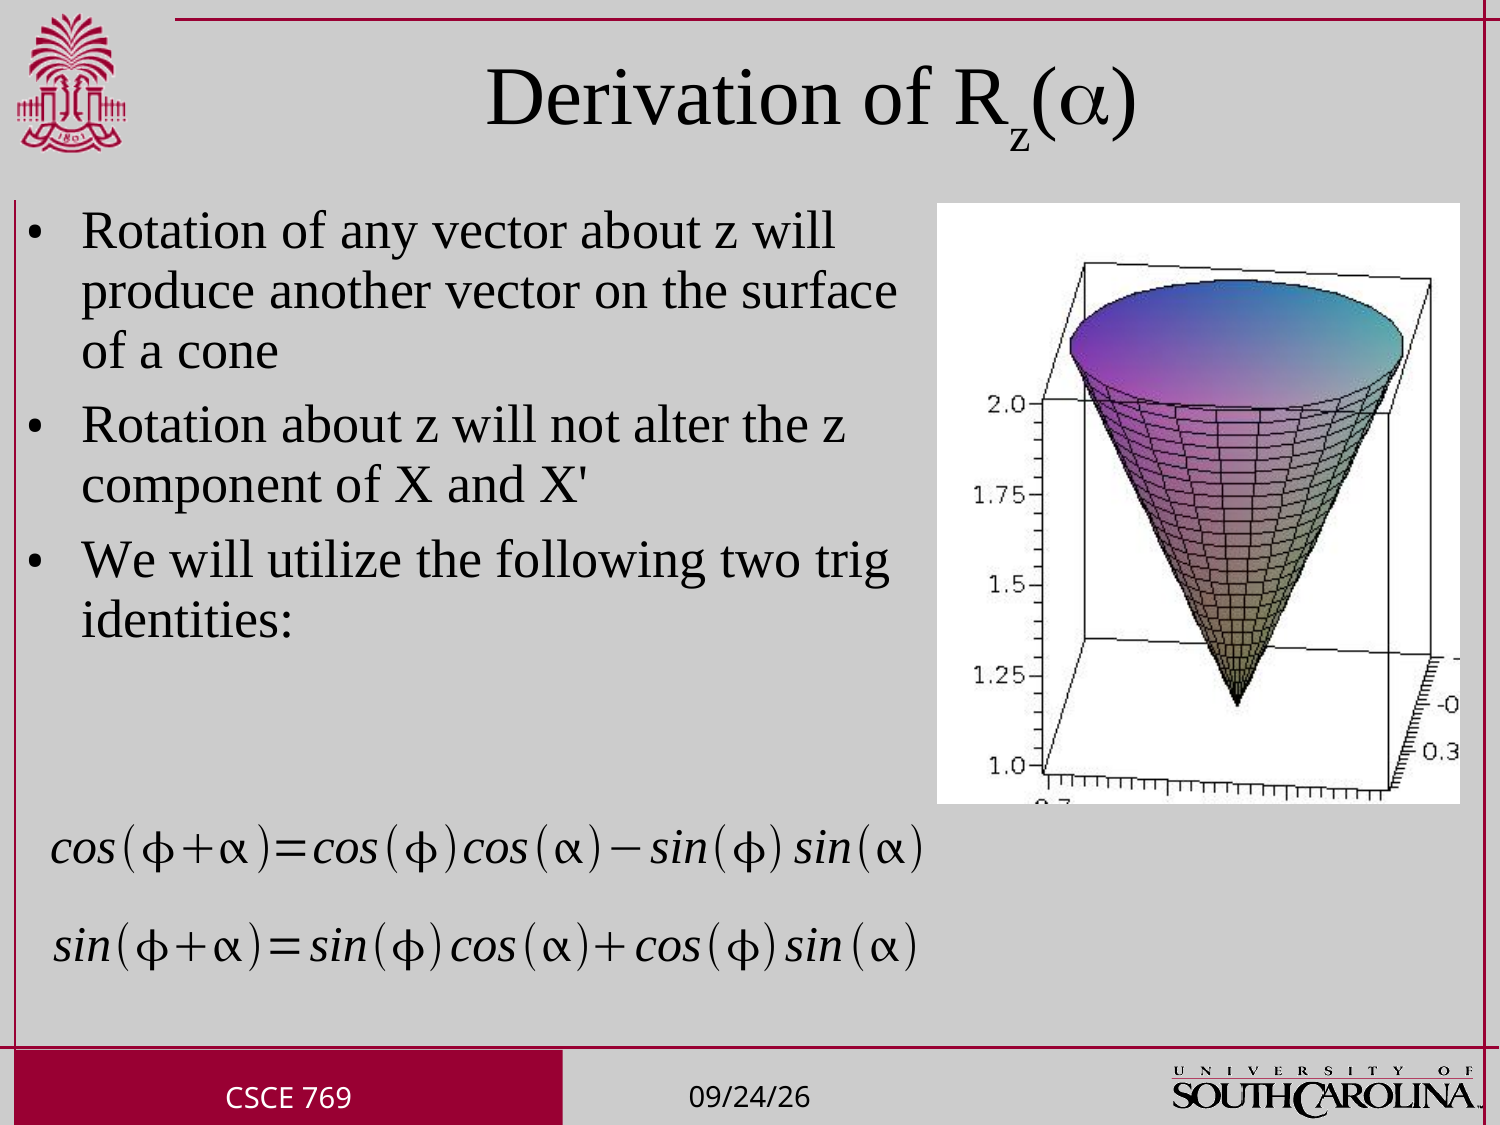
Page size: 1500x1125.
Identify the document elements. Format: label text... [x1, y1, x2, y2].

chart [37, 819, 938, 877]
chart [37, 918, 932, 976]
picture [1162, 1049, 1483, 1125]
title Derivation of Rz(a) [174, 24, 1450, 188]
picture [12, 12, 131, 155]
picture [937, 203, 1460, 804]
list Rotation of any vector about z will produce another vector on the surface of a cone Rotation about z will not alter the z component of X and X' We will utilize the following two trig identities: [24, 200, 901, 676]
